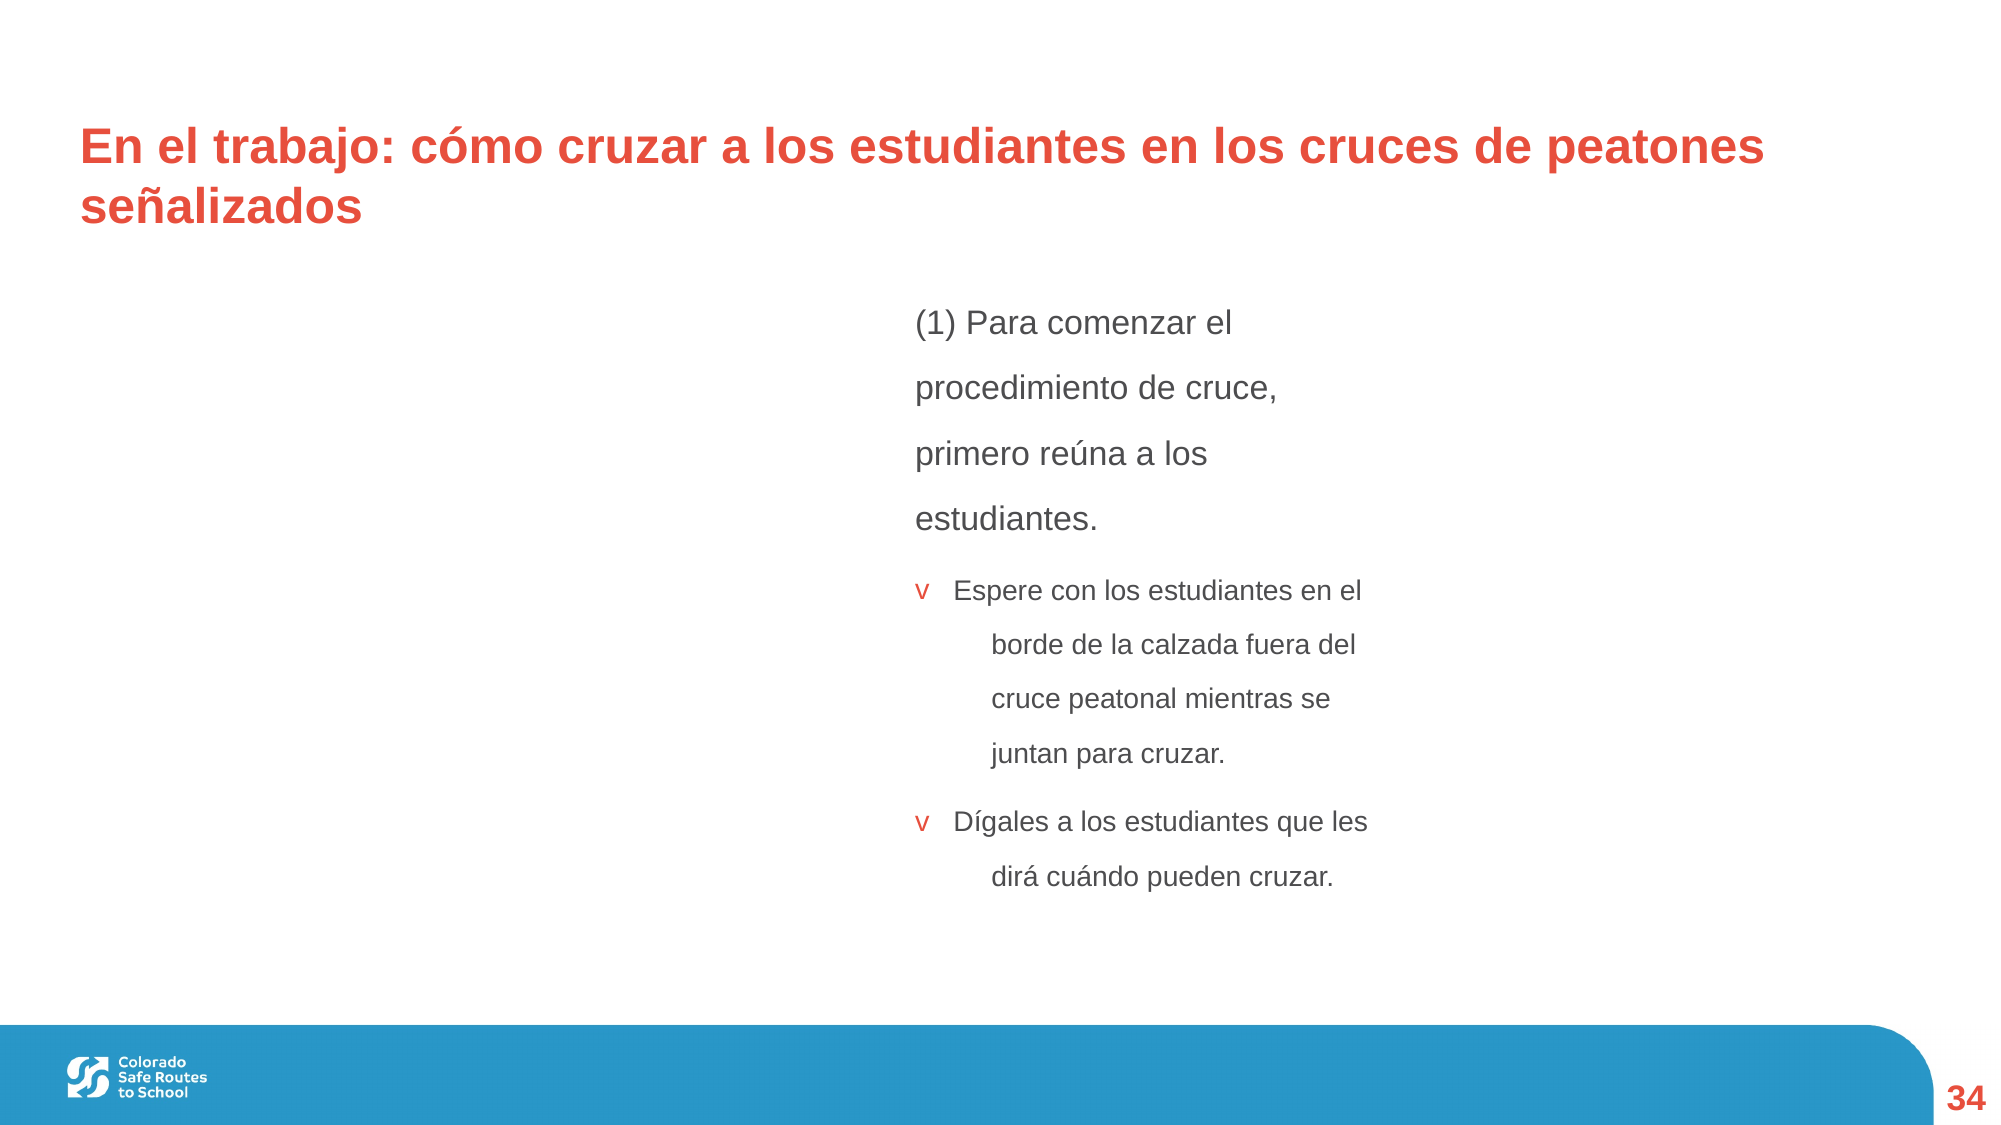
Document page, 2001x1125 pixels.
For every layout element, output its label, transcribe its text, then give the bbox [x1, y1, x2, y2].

text_box 34 [1930, 1006, 2000, 1125]
text_box En el trabajo: cómo cruzar a los estudiantes en los cruces de peatones señalizados [64, 106, 1906, 204]
list (1) Para comenzar el procedimiento de cruce, primero reúna a los estudiantes. Espere con los estudiantes en el borde de la calzada fuera del cruce peatonal mientras se juntan para cruzar. Dígales a los estudiantes que les dirá cuándo pueden cruzar. [94, 268, 1906, 949]
